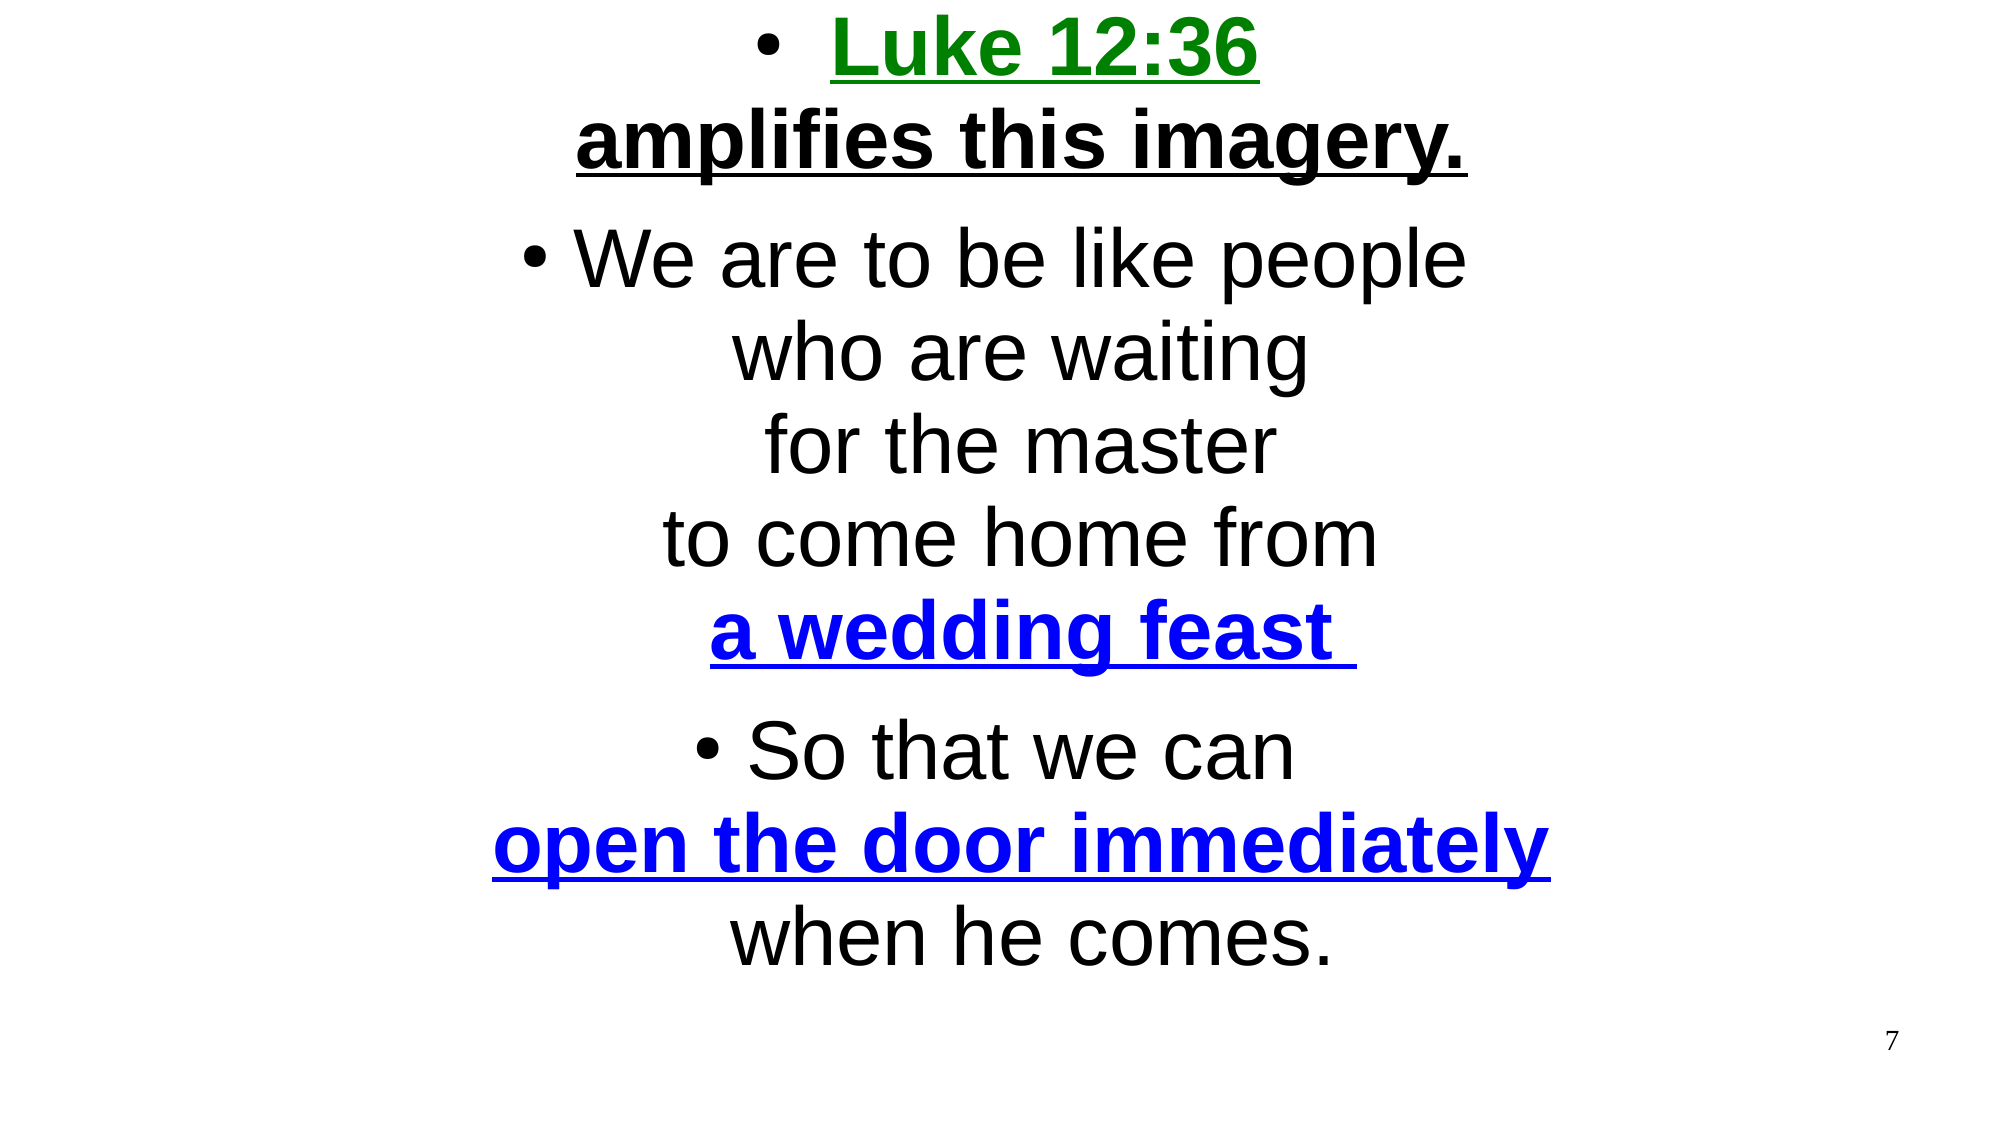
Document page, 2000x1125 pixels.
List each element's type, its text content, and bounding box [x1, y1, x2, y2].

list Luke 12:36 amplifies this imagery. We are to be like people who are waiting for the master to come home from a wedding feast So that we can open the door immediately when he comes. [0, 0, 1996, 1123]
